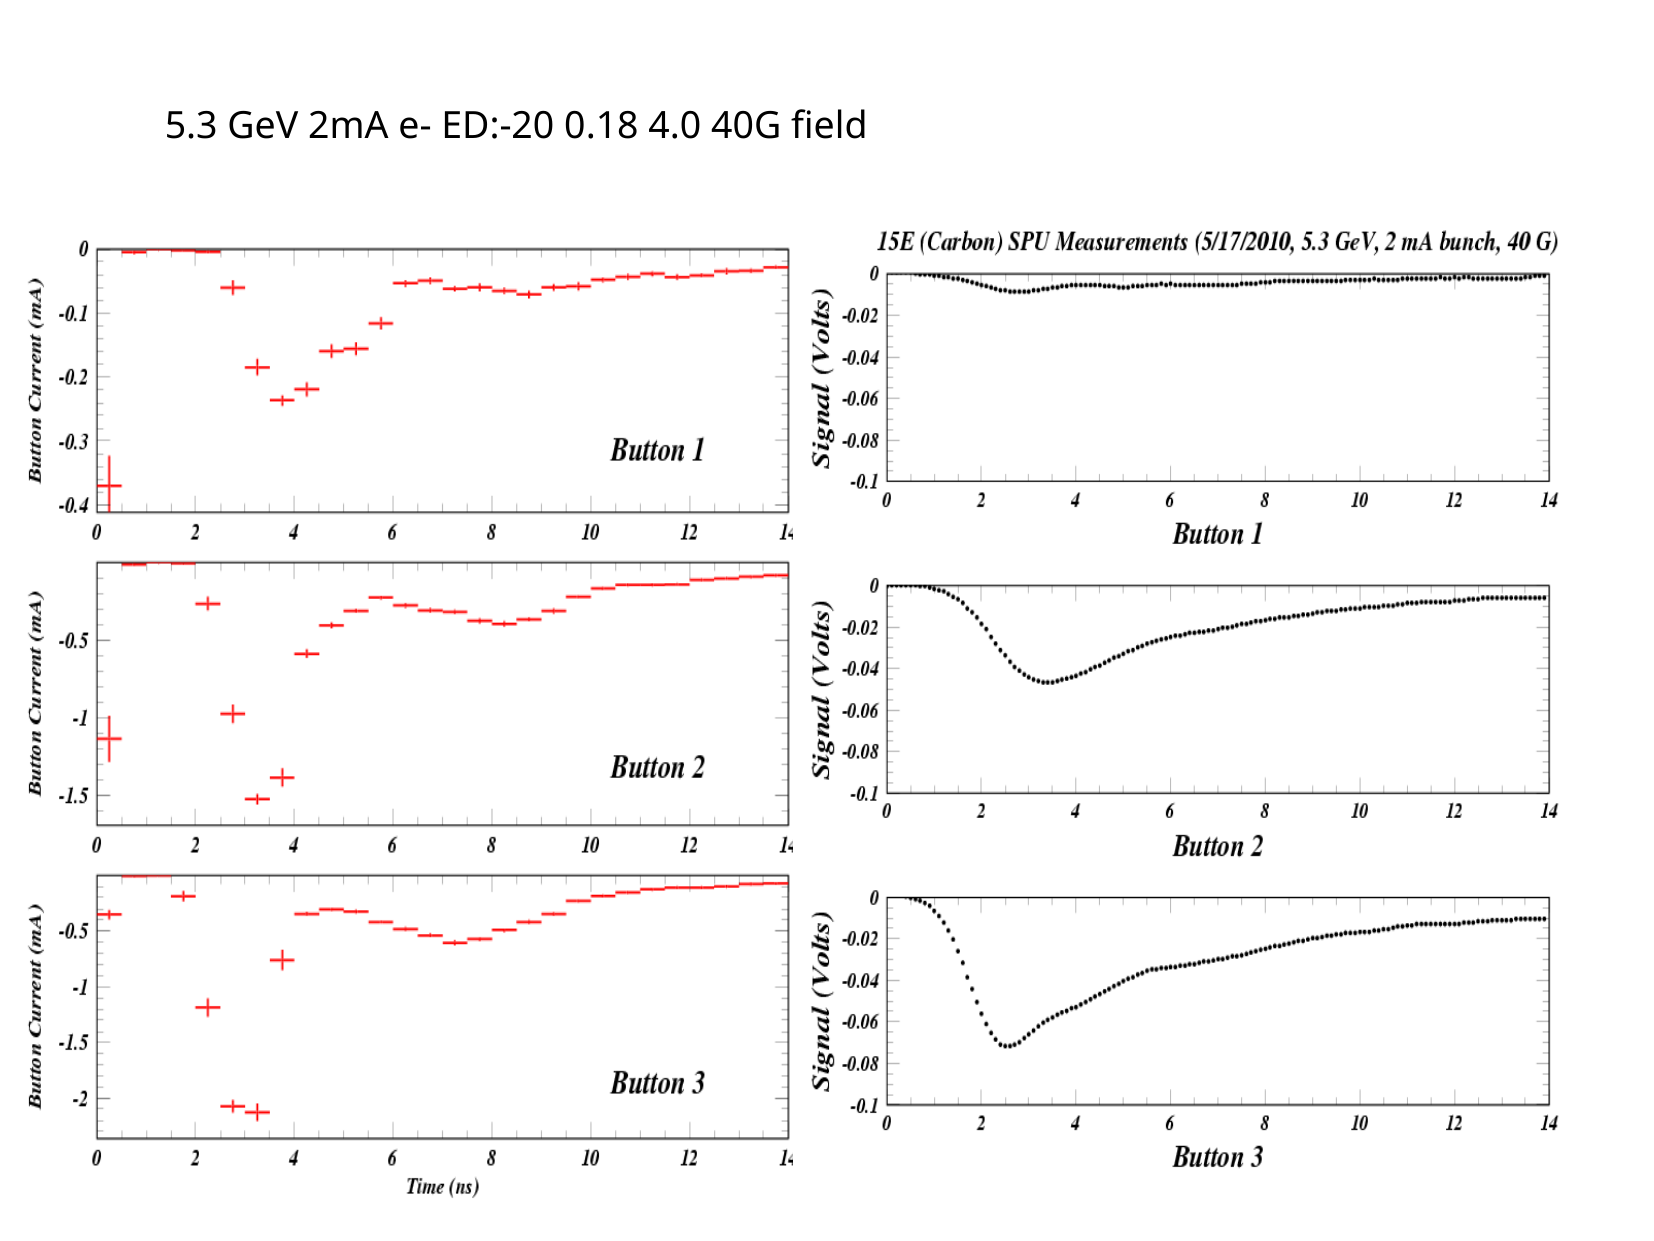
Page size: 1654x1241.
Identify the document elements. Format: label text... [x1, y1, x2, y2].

text_box 5.3 GeV 2mA e- ED:-20 0.18 4.0 40G field [150, 91, 943, 151]
picture [1, 216, 1613, 1241]
